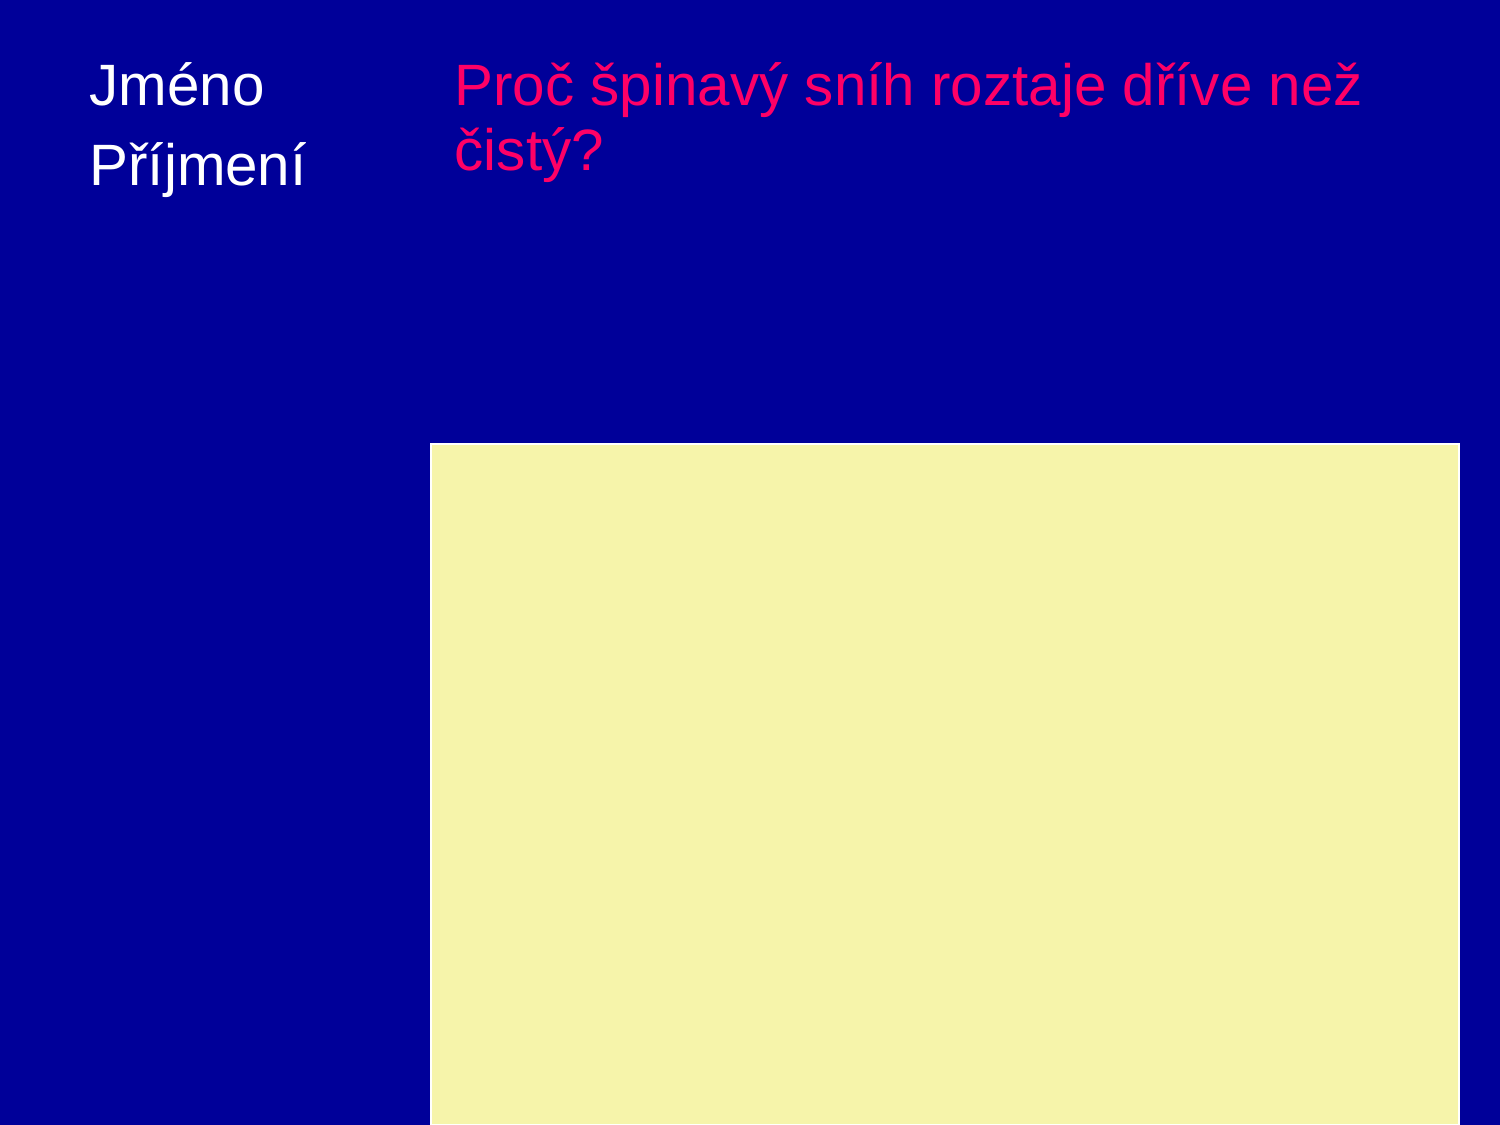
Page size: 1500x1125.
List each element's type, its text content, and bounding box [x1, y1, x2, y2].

text_box [430, 444, 1459, 1125]
text_box Proč špinavý sníh roztaje dříve než čistý? [440, 45, 1459, 444]
text_box Jméno Příjmení [75, 45, 440, 525]
